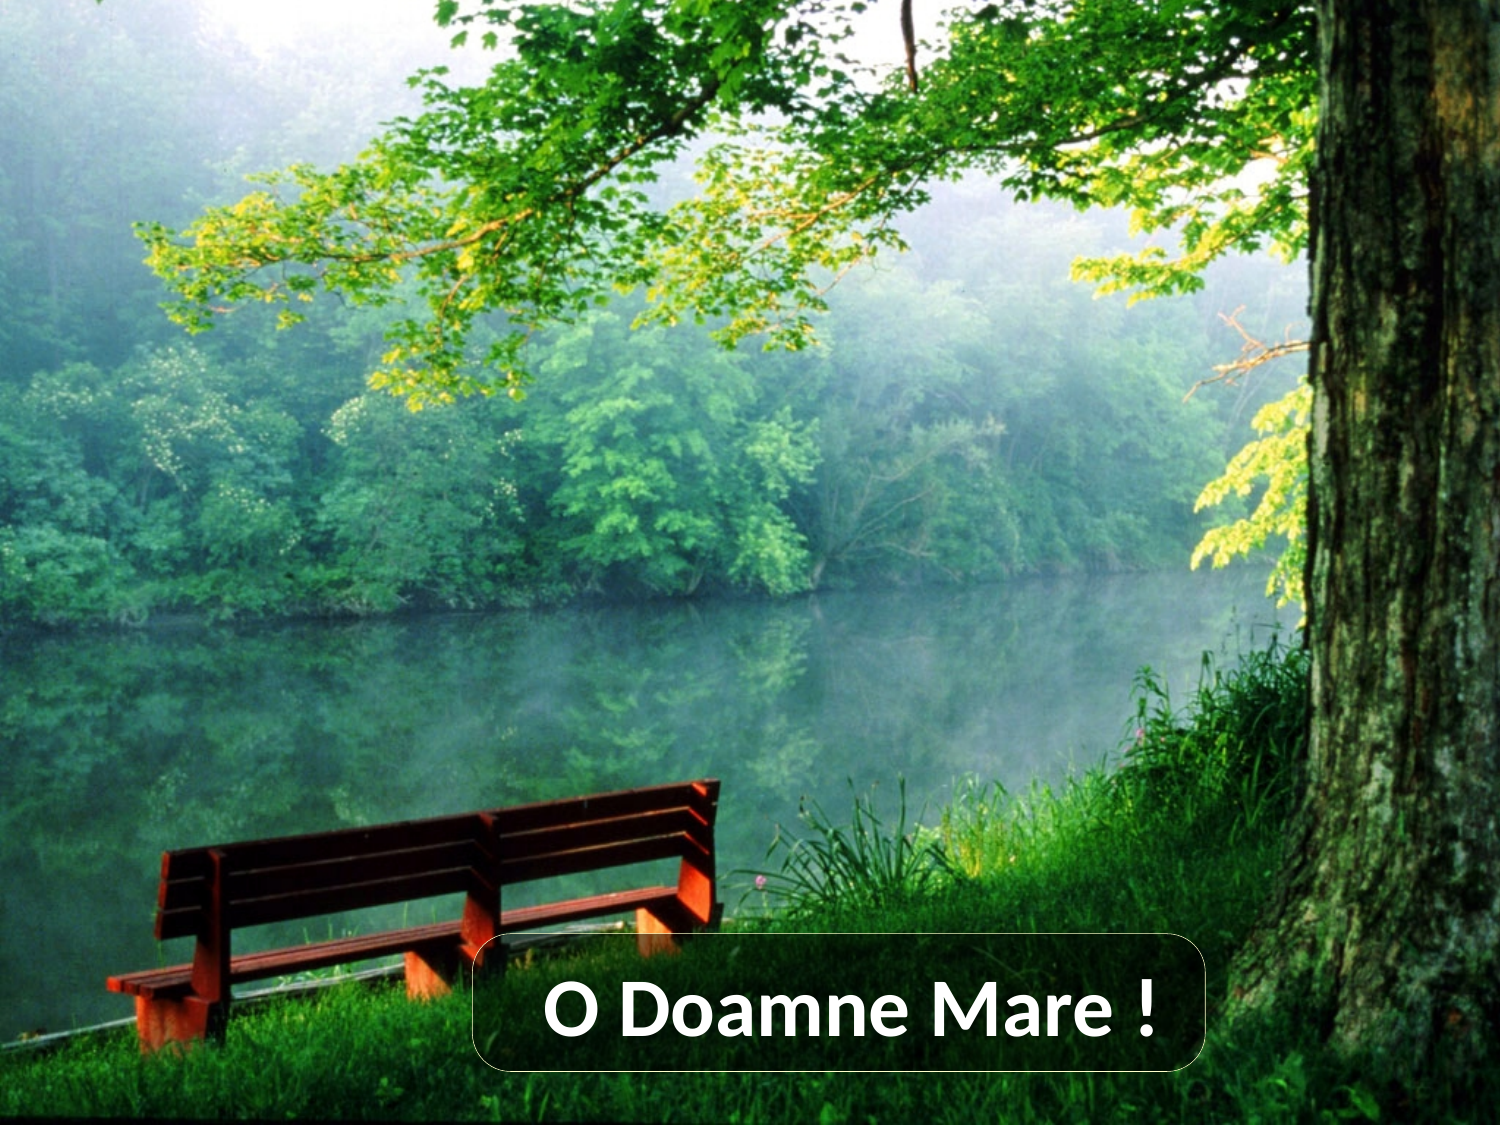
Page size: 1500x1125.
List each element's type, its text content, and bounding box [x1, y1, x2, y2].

picture [0, 0, 1500, 1125]
text_box O Doamne Mare ! [472, 933, 1206, 1072]
